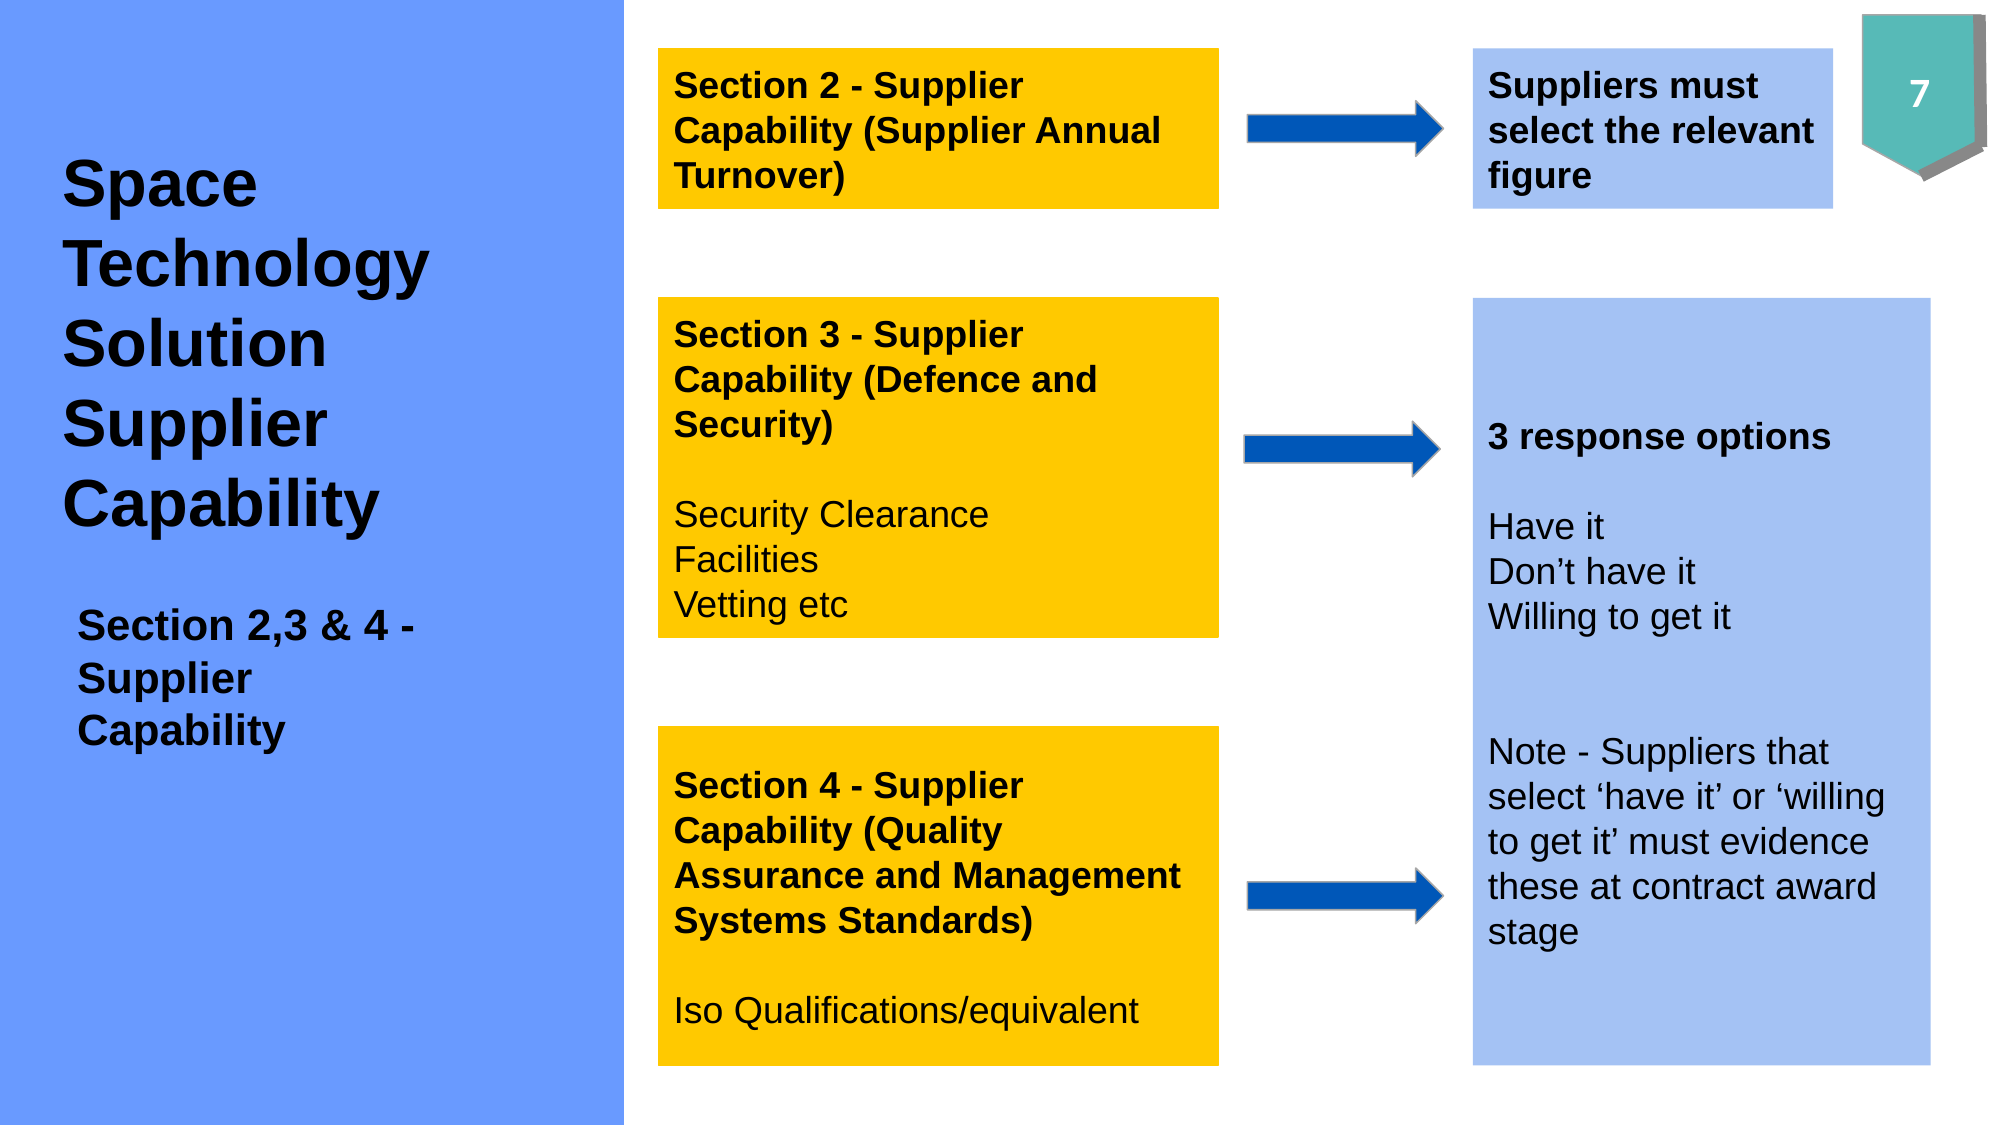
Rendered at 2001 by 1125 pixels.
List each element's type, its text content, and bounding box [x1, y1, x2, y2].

text_box [1244, 421, 1441, 477]
text_box [1247, 868, 1444, 924]
text_box Section 4 - Supplier Capability (Quality Assurance and Management Systems Standards) Iso Qualifications/equivalent [658, 726, 1218, 1066]
text_box Section 2,3 & 4 - Supplier Capability [62, 476, 450, 579]
text_box [1247, 100, 1444, 157]
title Space Technology Solution Supplier Capability [62, 139, 564, 279]
text_box Suppliers must select the relevant figure [1472, 48, 1834, 209]
text_box Section 2 - Supplier Capability (Supplier Annual Turnover) [658, 48, 1218, 209]
text_box Section 3 - Supplier Capability (Defence and Security) Security Clearance Facilities Vetting etc [658, 297, 1218, 638]
text_box [1862, 14, 1974, 176]
text_box 7 [1885, 50, 1954, 133]
text_box 3 response options Have it Don’t have it Willing to get it Note - Suppliers that select ‘have it’ or ‘willing to get it’ must evidence these at contract award stage [1472, 297, 1931, 1066]
